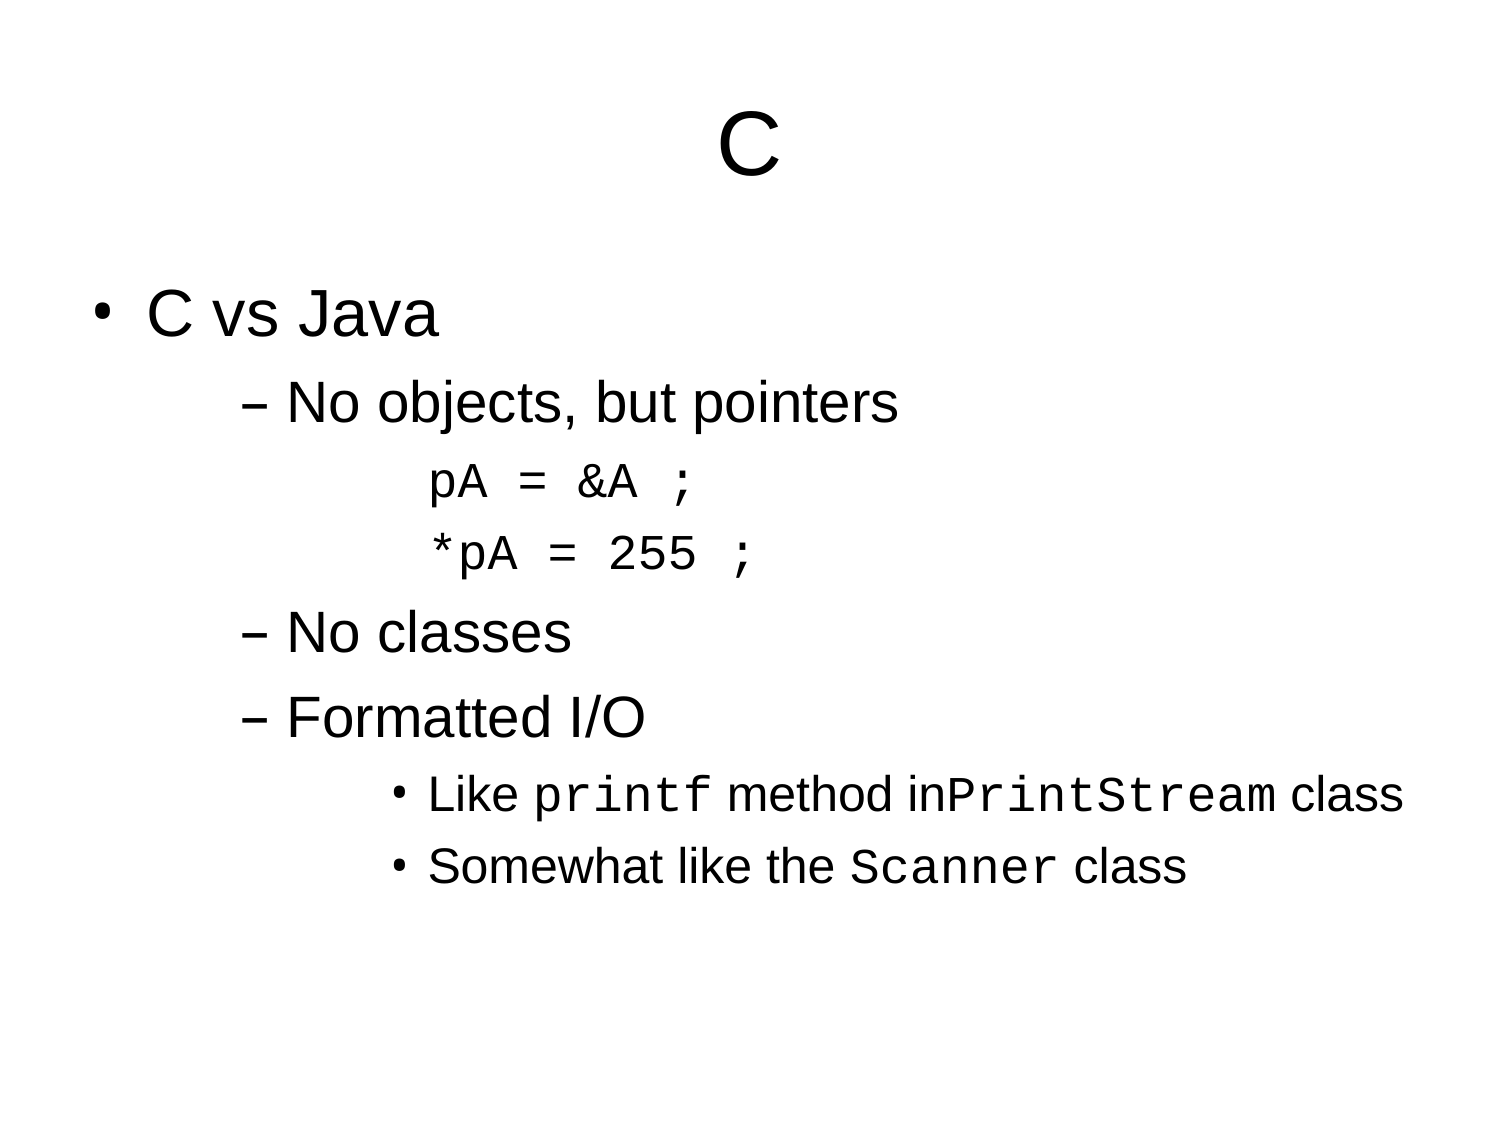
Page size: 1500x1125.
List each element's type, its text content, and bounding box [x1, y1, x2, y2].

list C vs Java No objects, but pointers pA = &A ; *pA = 255 ; No classes Formatted I/O Like printf method inPrintStream class Somewhat like the Scanner class [75, 262, 1426, 1005]
title C [75, 45, 1426, 233]
